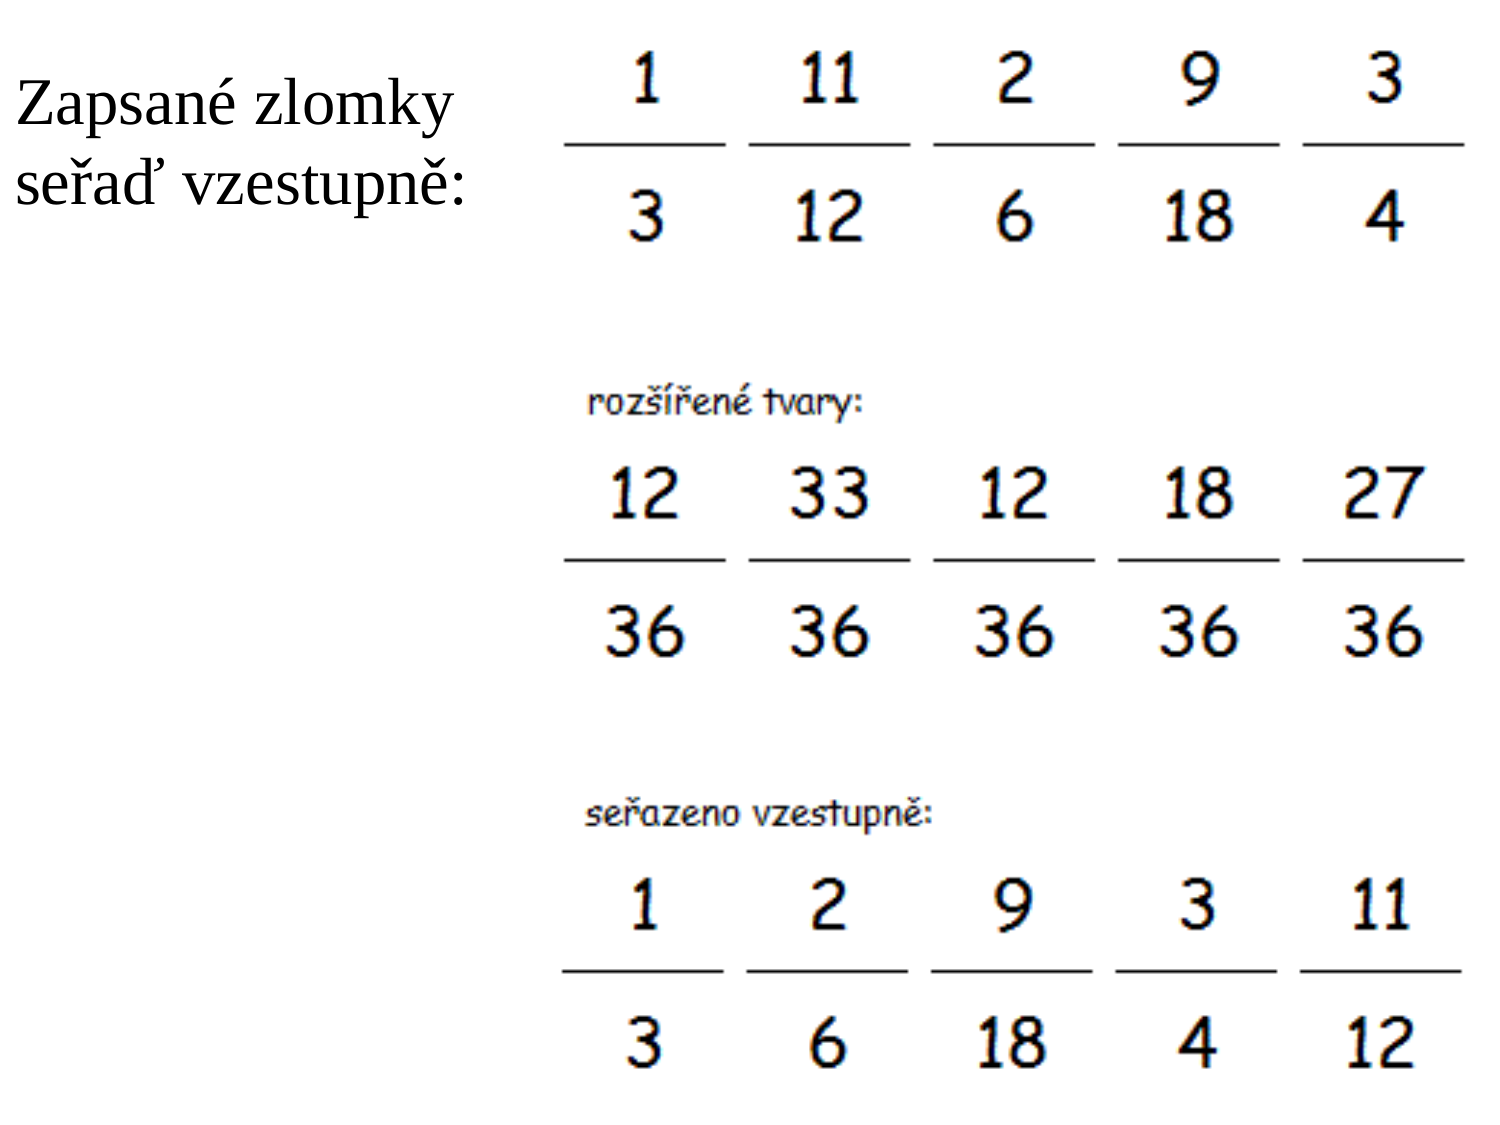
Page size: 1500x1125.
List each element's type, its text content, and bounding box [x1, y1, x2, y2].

text_box Zapsané zlomky seřaď vzestupně: [0, 50, 502, 228]
picture [540, 0, 1497, 1115]
